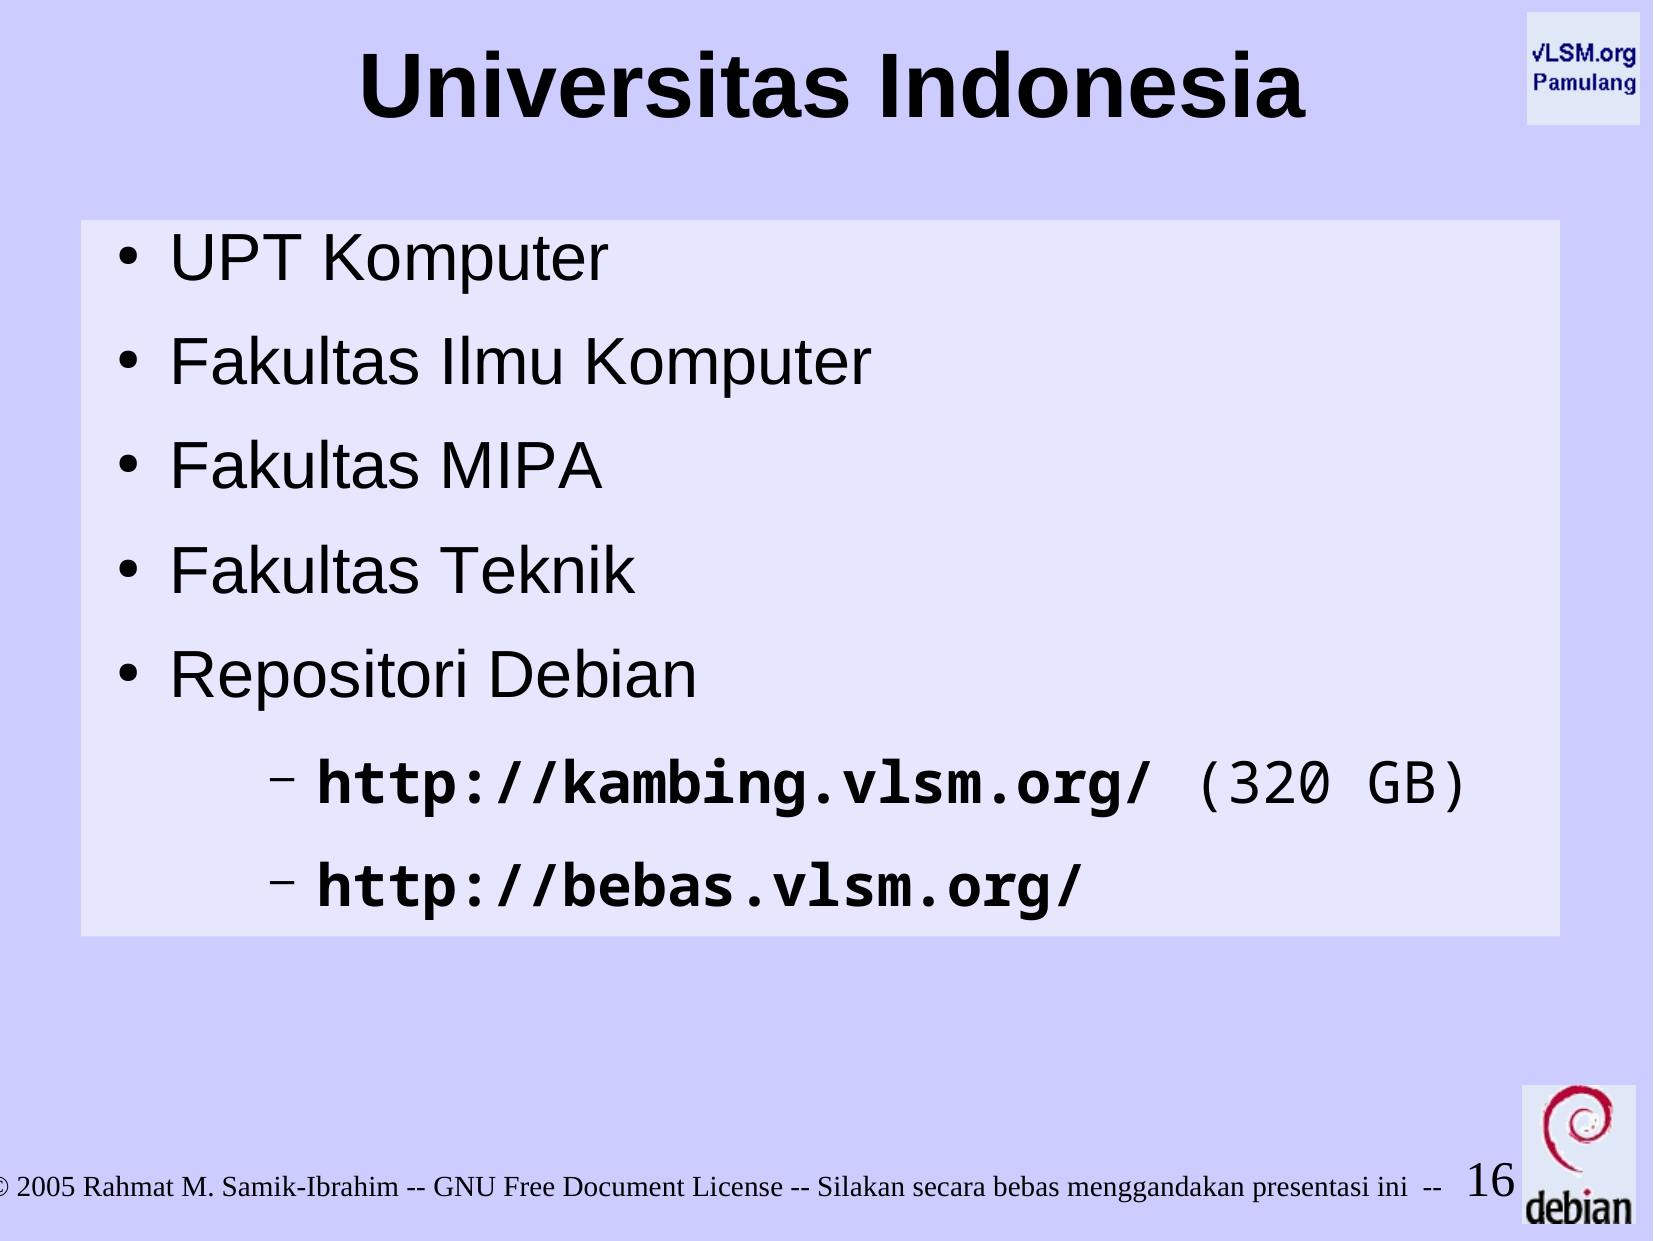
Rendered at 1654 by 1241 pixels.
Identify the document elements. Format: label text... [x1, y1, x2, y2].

list UPT Komputer Fakultas Ilmu Komputer Fakultas MIPA Fakultas Teknik Repositori Debian http://kambing.vlsm.org/ (320 GB) http://bebas.vlsm.org/ [81, 219, 1560, 937]
title Universitas Indonesia [40, 31, 1625, 142]
picture [1522, 1085, 1636, 1224]
picture [1527, 12, 1640, 125]
